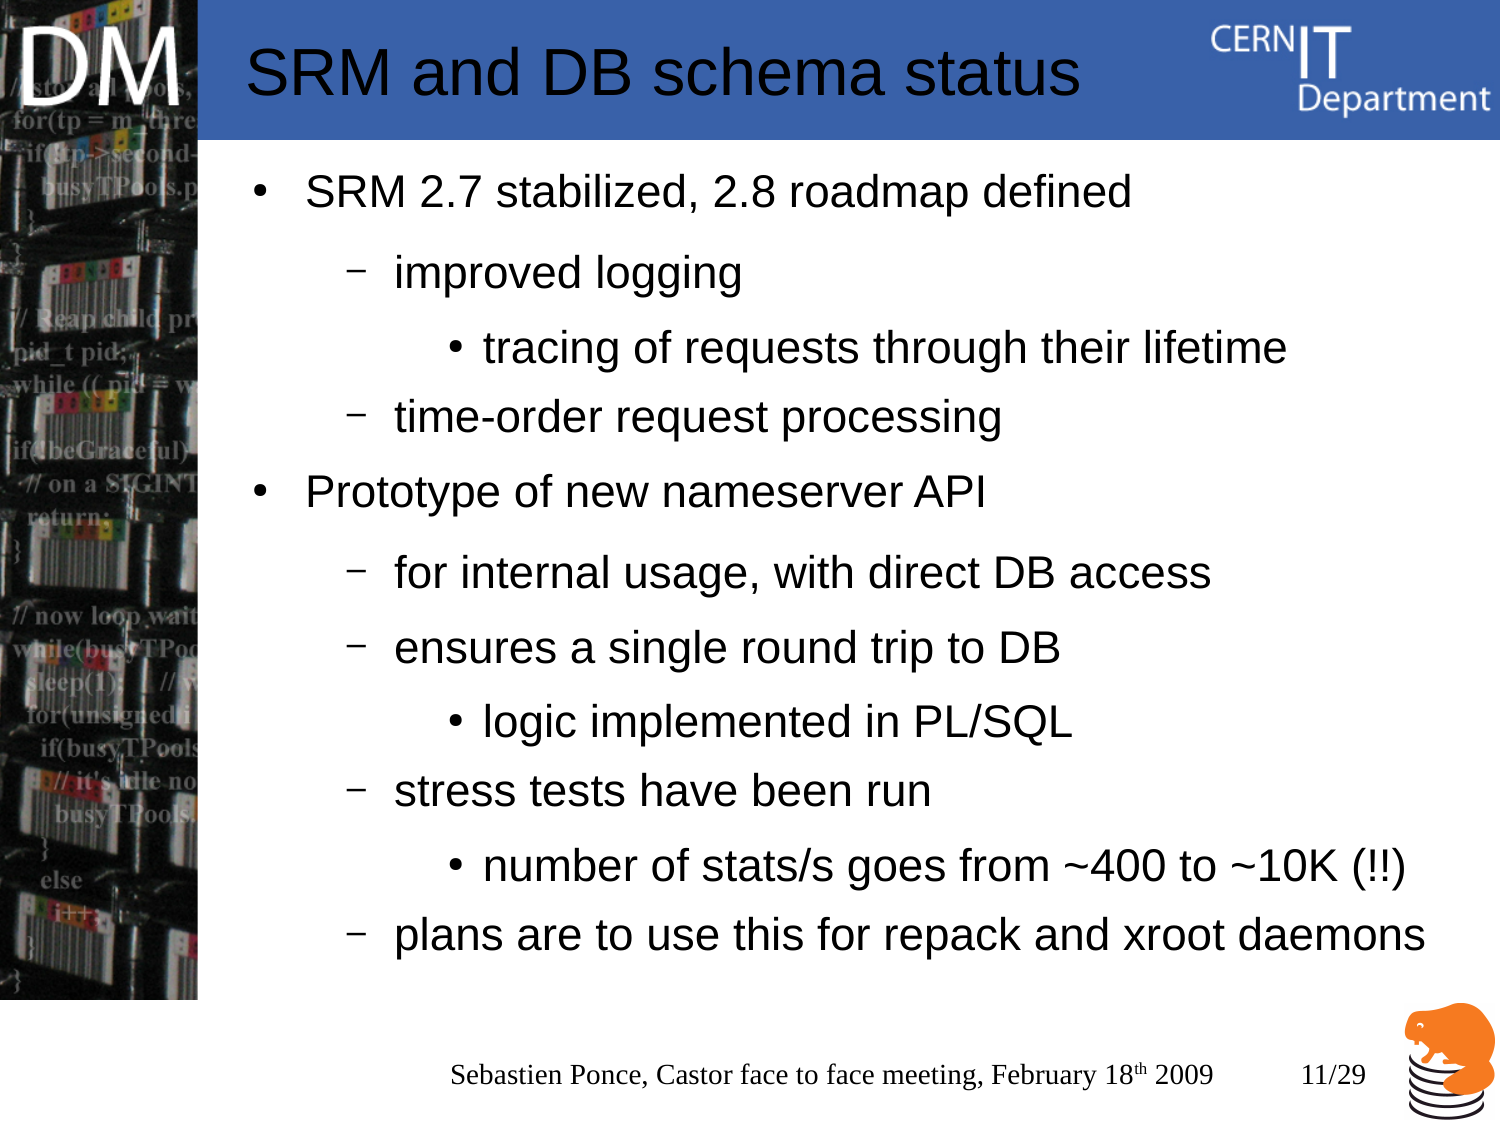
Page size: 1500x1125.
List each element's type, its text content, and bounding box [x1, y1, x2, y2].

title SRM and DB schema status [230, 0, 1201, 138]
picture [198, 0, 1500, 140]
picture [1404, 1003, 1495, 1120]
list SRM 2.7 stabilized, 2.8 roadmap defined improved logging tracing of requests through their lifetime time-order request processing Prototype of new nameserver API for internal usage, with direct DB access ensures a single round trip to DB logic implemented in PL/SQL stress tests have been run number of stats/s goes from ~400 to ~10K (!!) plans are to use this for repack and xroot daemons [201, 151, 1481, 995]
